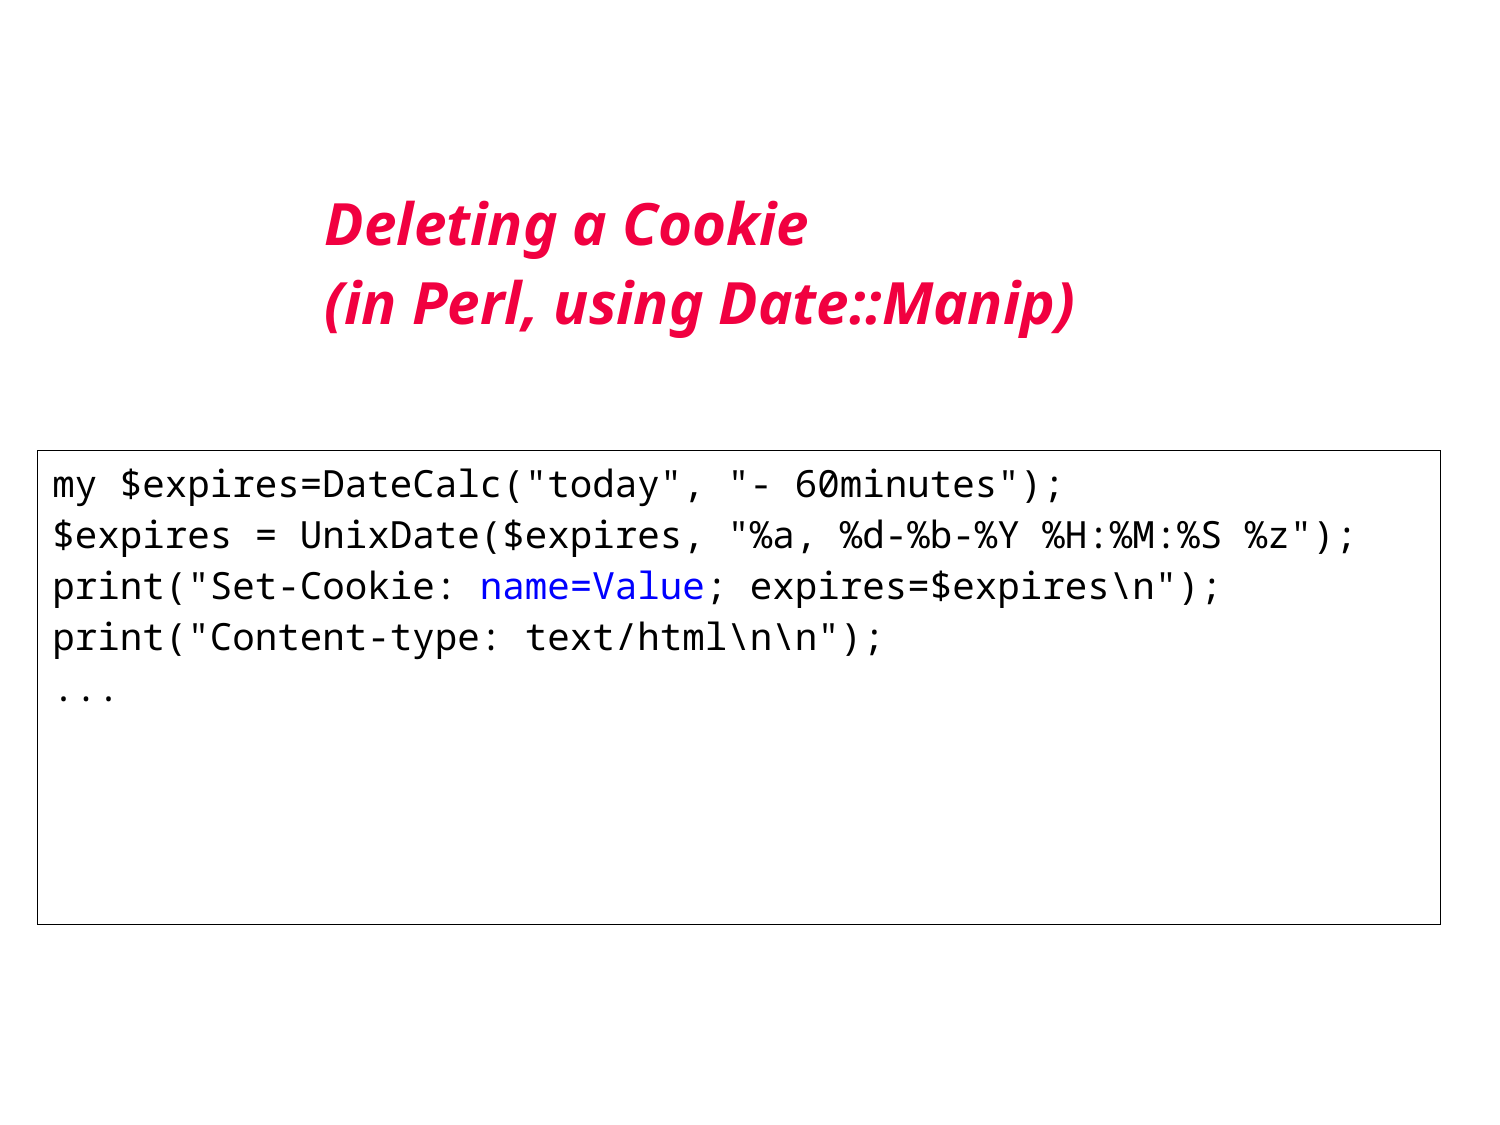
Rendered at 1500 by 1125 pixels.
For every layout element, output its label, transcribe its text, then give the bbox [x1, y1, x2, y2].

title Deleting a Cookie (in Perl, using Date::Manip) [324, 187, 1450, 338]
text_box my $expires=DateCalc("today", "- 60minutes"); $expires = UnixDate($expires, "%a, %d-%b-%Y %H:%M:%S %z"); print("Set-Cookie: name=Value; expires=$expires\n"); print("Content-type: text/html\n\n"); ... [37, 450, 1441, 925]
